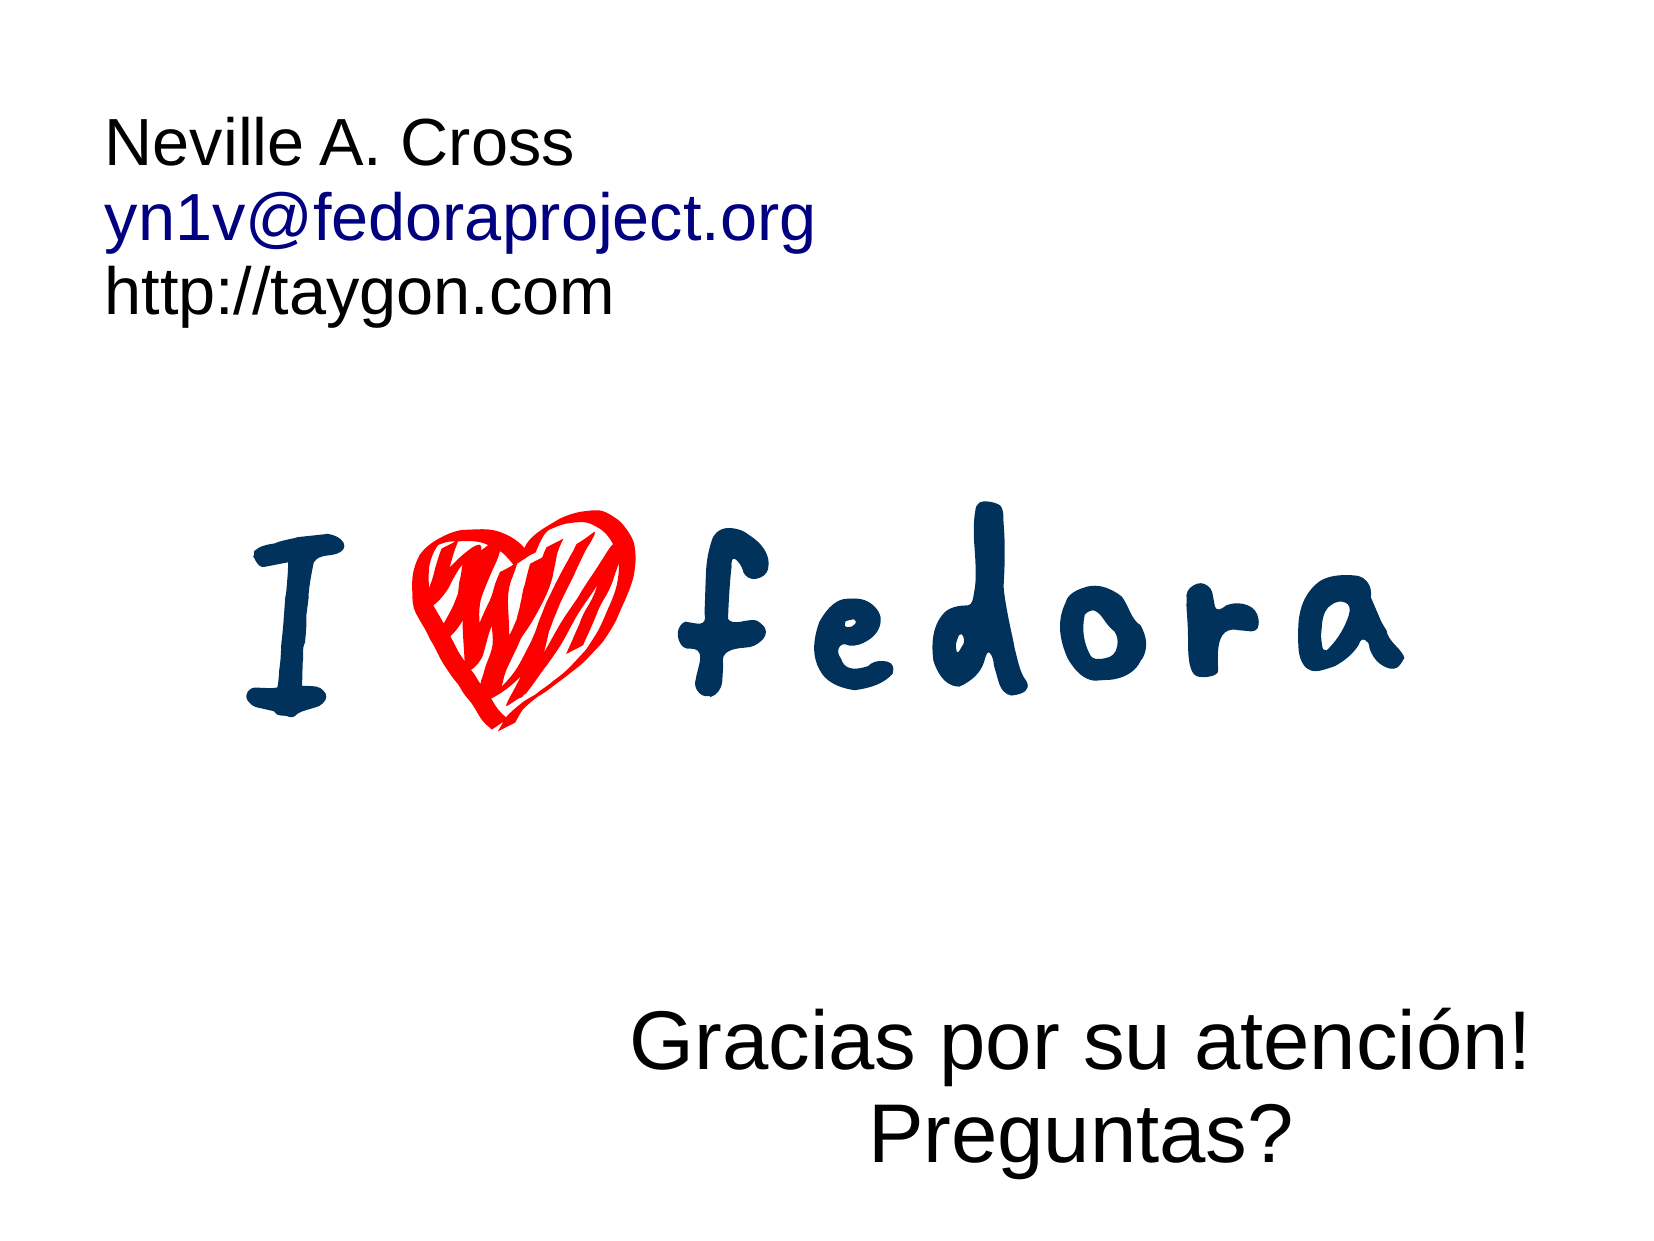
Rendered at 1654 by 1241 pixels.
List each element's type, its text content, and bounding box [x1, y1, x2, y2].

picture [198, 3, 1456, 1241]
text_box Gracias por su atención! Preguntas? [615, 987, 1548, 1189]
text_box Neville A. Cross yn1v@fedoraproject.org http://taygon.com [90, 97, 831, 335]
